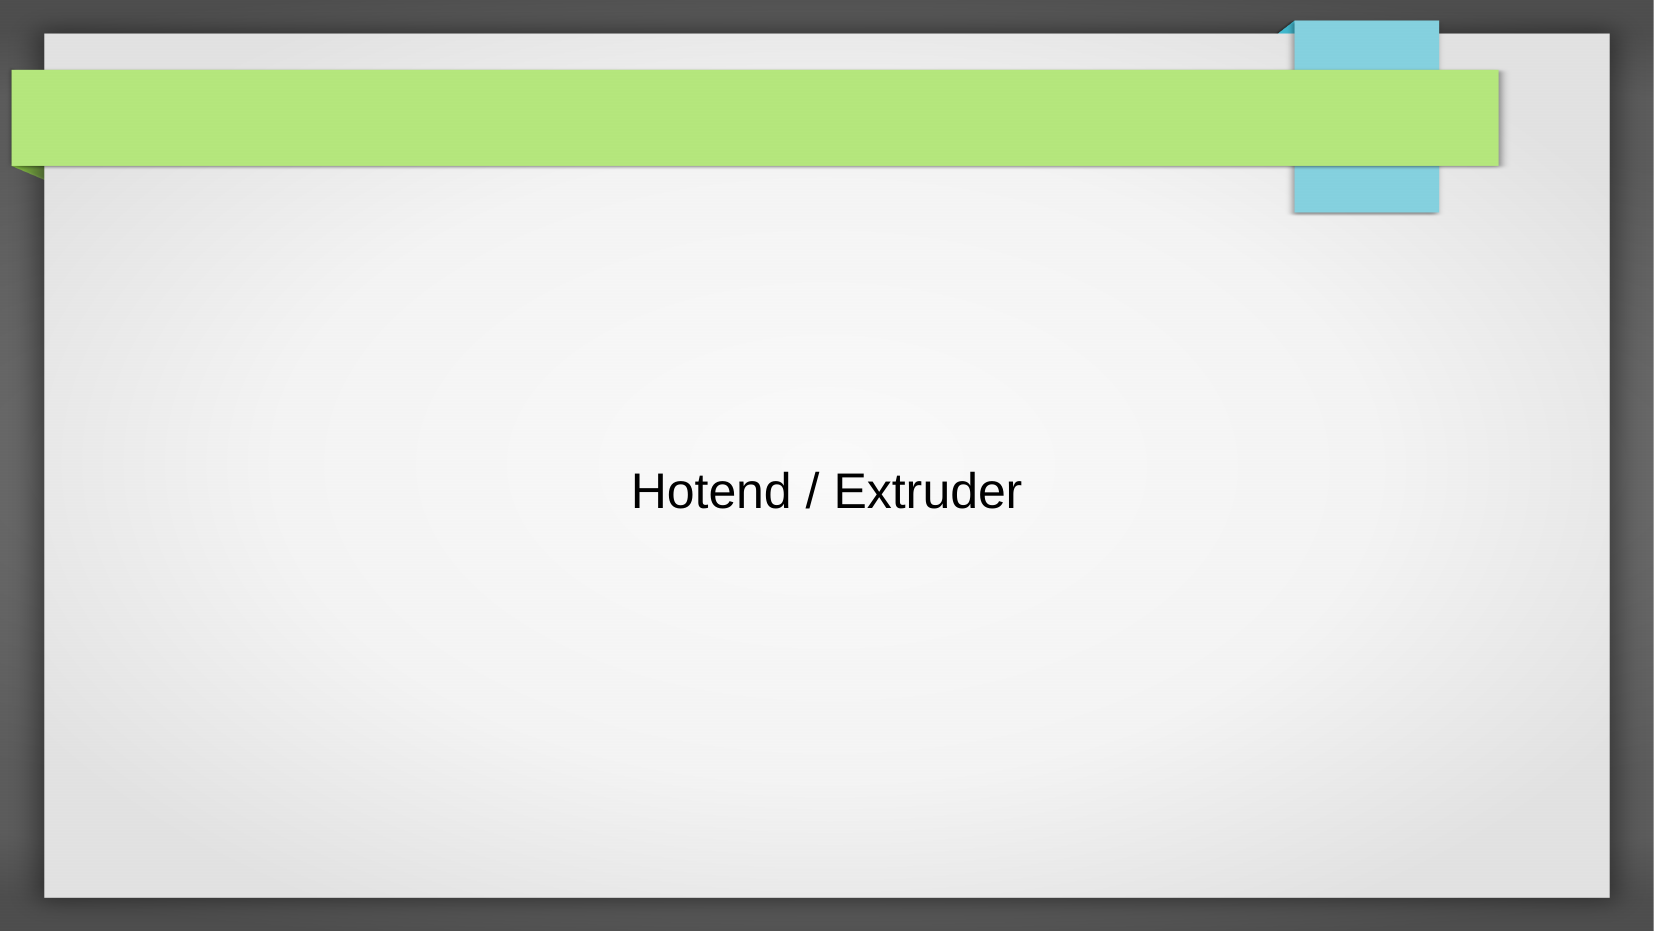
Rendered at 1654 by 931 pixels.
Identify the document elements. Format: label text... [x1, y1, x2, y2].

subtitle Hotend / Extruder [82, 221, 1571, 761]
picture [0, 0, 1654, 931]
